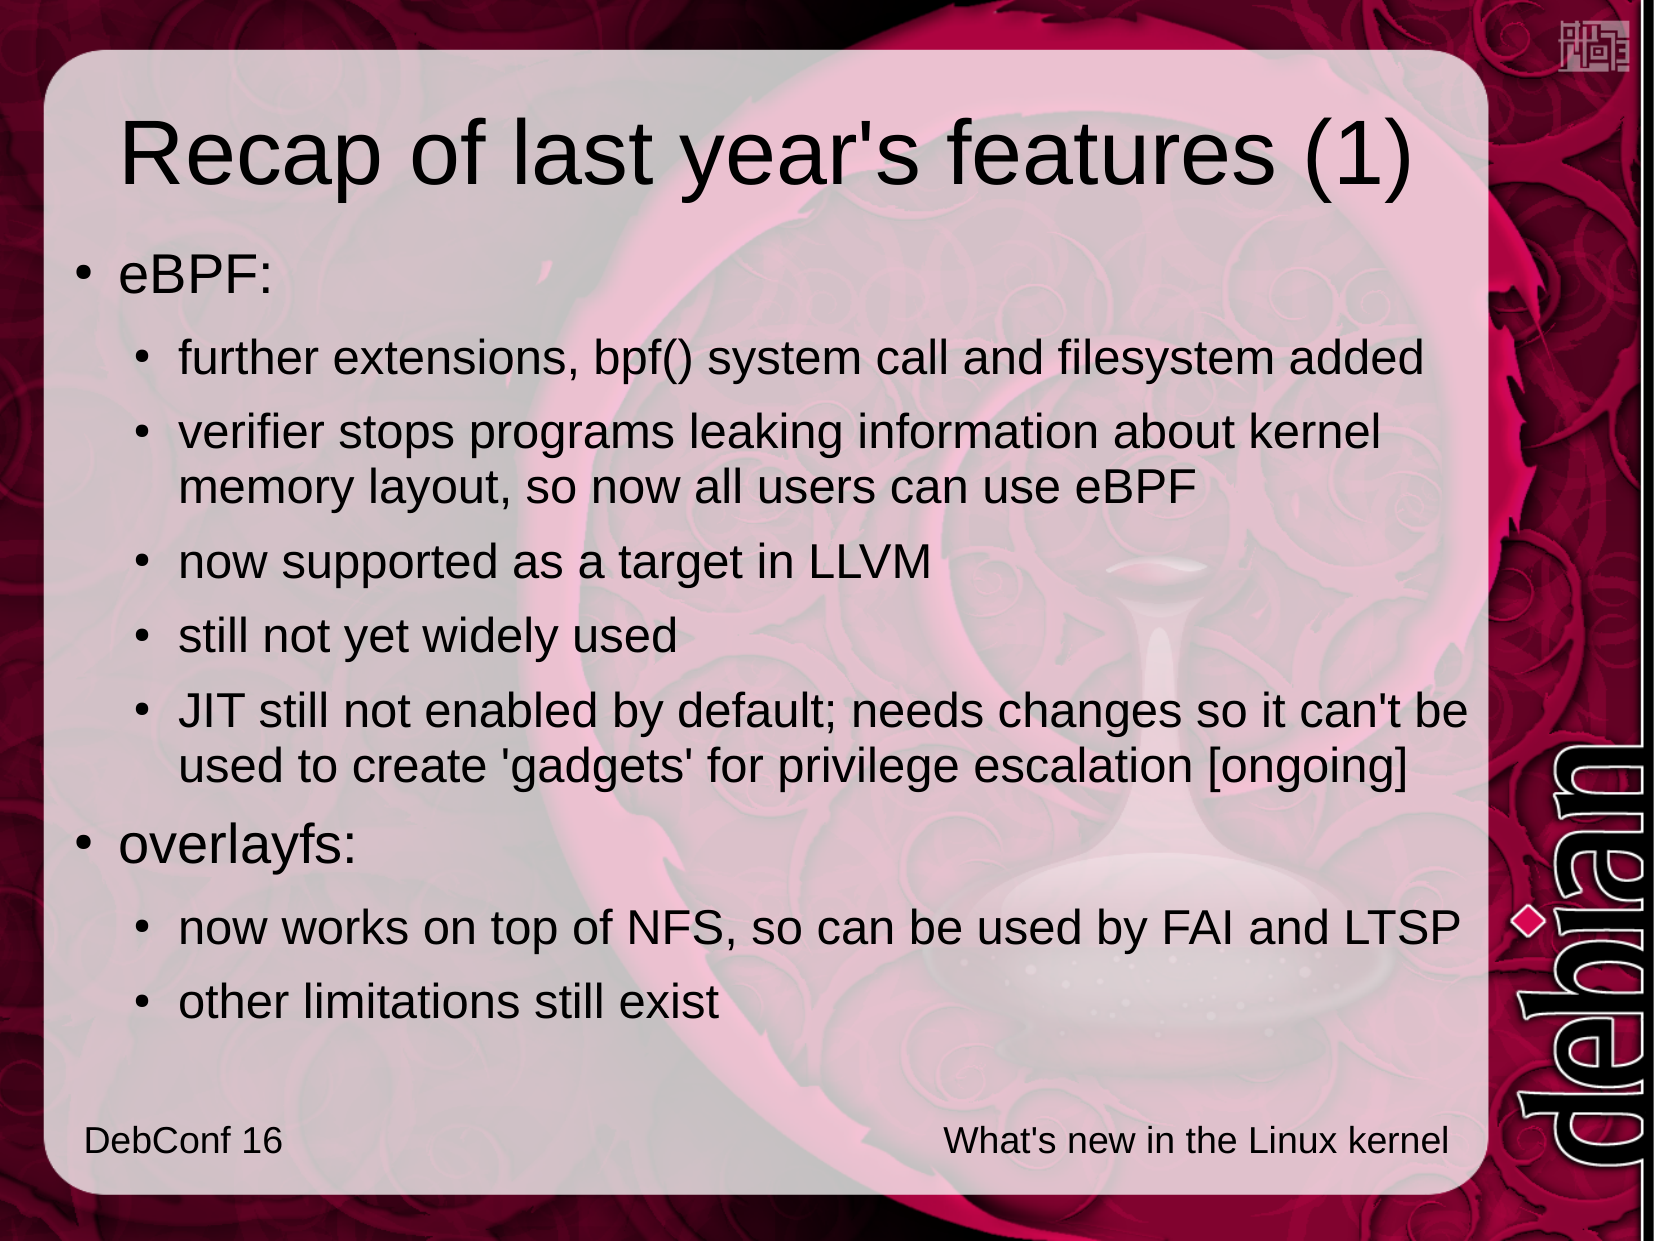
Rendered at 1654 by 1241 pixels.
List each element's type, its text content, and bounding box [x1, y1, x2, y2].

text_box DebConf 16 [68, 1112, 746, 1170]
text_box What's new in the Linux kernel [770, 1112, 1465, 1170]
title Recap of last year's features (1) [59, 49, 1477, 242]
list eBPF: further extensions, bpf() system call and filesystem added verifier stops programs leaking information about kernel memory layout, so now all users can use eBPF now supported as a target in LLVM still not yet widely used JIT still not enabled by default; needs changes so it can't be used to create 'gadgets' for privilege escalation [ongoing] overlayfs: now works on top of NFS, so can be used by FAI and LTSP other limitations still exist [59, 242, 1477, 1062]
picture [0, 0, 1654, 1241]
